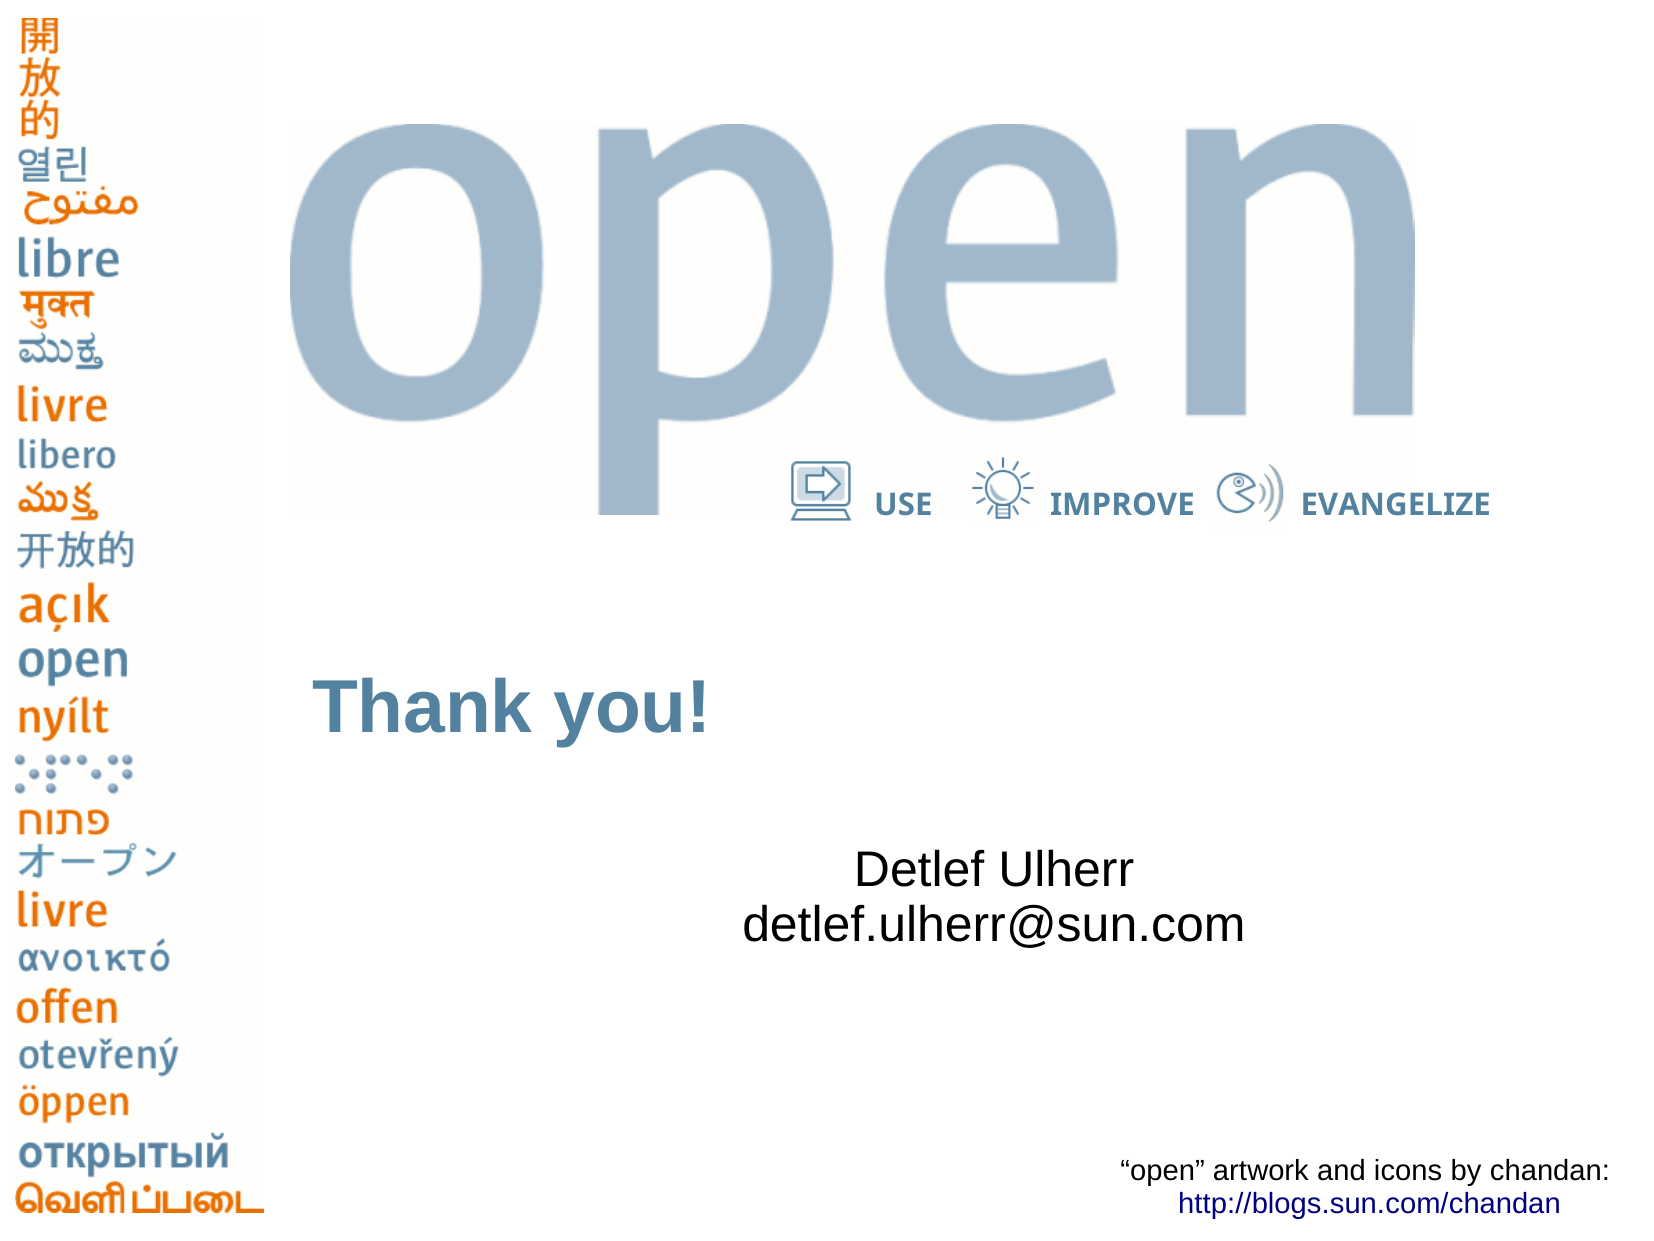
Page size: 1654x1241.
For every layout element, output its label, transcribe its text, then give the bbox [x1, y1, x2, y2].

picture [1079, 500, 1084, 515]
title Thank you! [312, 641, 1566, 749]
picture [1343, 510, 1354, 515]
text_box “open” artwork and icons by chandan: http://blogs.sun.com/chandan [1120, 1153, 1622, 1222]
picture [1346, 497, 1352, 506]
picture [1139, 496, 1150, 511]
picture [15, 18, 264, 1213]
picture [1069, 500, 1074, 515]
picture [290, 124, 1415, 531]
subtitle Detlef Ulherr detlef.ulherr@sun.com [455, 813, 1534, 1092]
picture [1119, 506, 1126, 515]
picture [1366, 499, 1375, 515]
